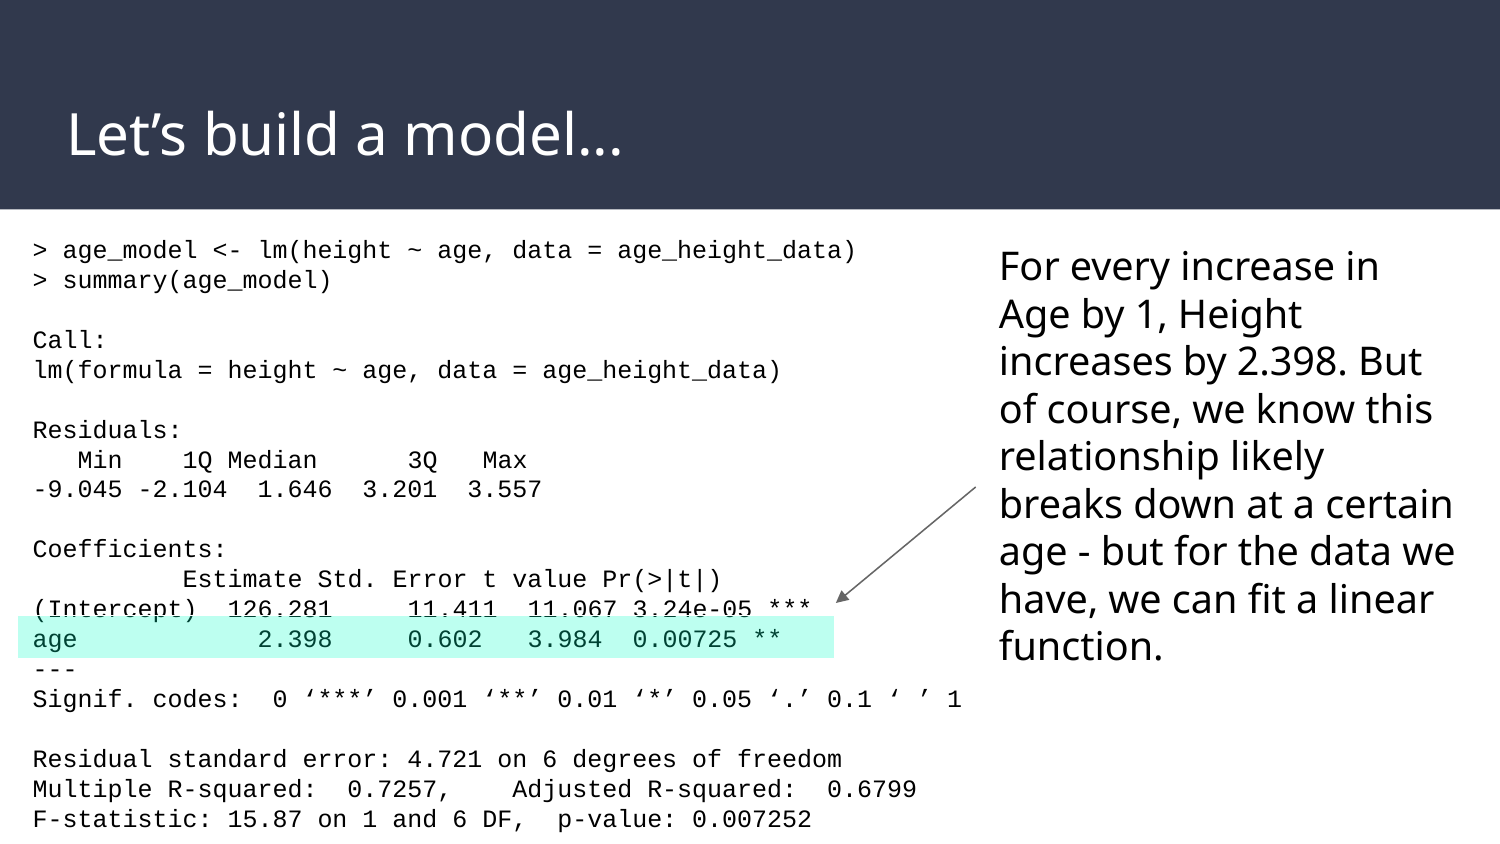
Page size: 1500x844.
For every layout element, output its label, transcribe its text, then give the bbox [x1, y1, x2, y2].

text_box [17, 615, 835, 659]
text_box > age_model <- lm(height ~ age, data = age_height_data) > summary(age_model) Call: lm(formula = height ~ age, data = age_height_data) Residuals: Min 1Q Median 3Q Max -9.045 -2.104 1.646 3.201 3.557 Coefficients: Estimate Std. Error t value Pr(>|t|) (Intercept) 126.281 11.411 11.067 3.24e-05 *** age 2.398 0.602 3.984 0.00725 ** --- Signif. codes: 0 ‘***’ 0.001 ‘**’ 0.01 ‘*’ 0.05 ‘.’ 0.1 ‘ ’ 1 Residual standard error: 4.721 on 6 degrees of freedom Multiple R-squared: 0.7257, Adjusted R-squared: 0.6799 F-statistic: 15.87 on 1 and 6 DF, p-value: 0.007252 [17, 218, 984, 837]
text_box For every increase in Age by 1, Height increases by 2.398. But of course, we know this relationship likely breaks down at a certain age - but for the data we have, we can fit a linear function. [983, 226, 1474, 824]
title Let’s build a model... [51, 82, 1449, 185]
